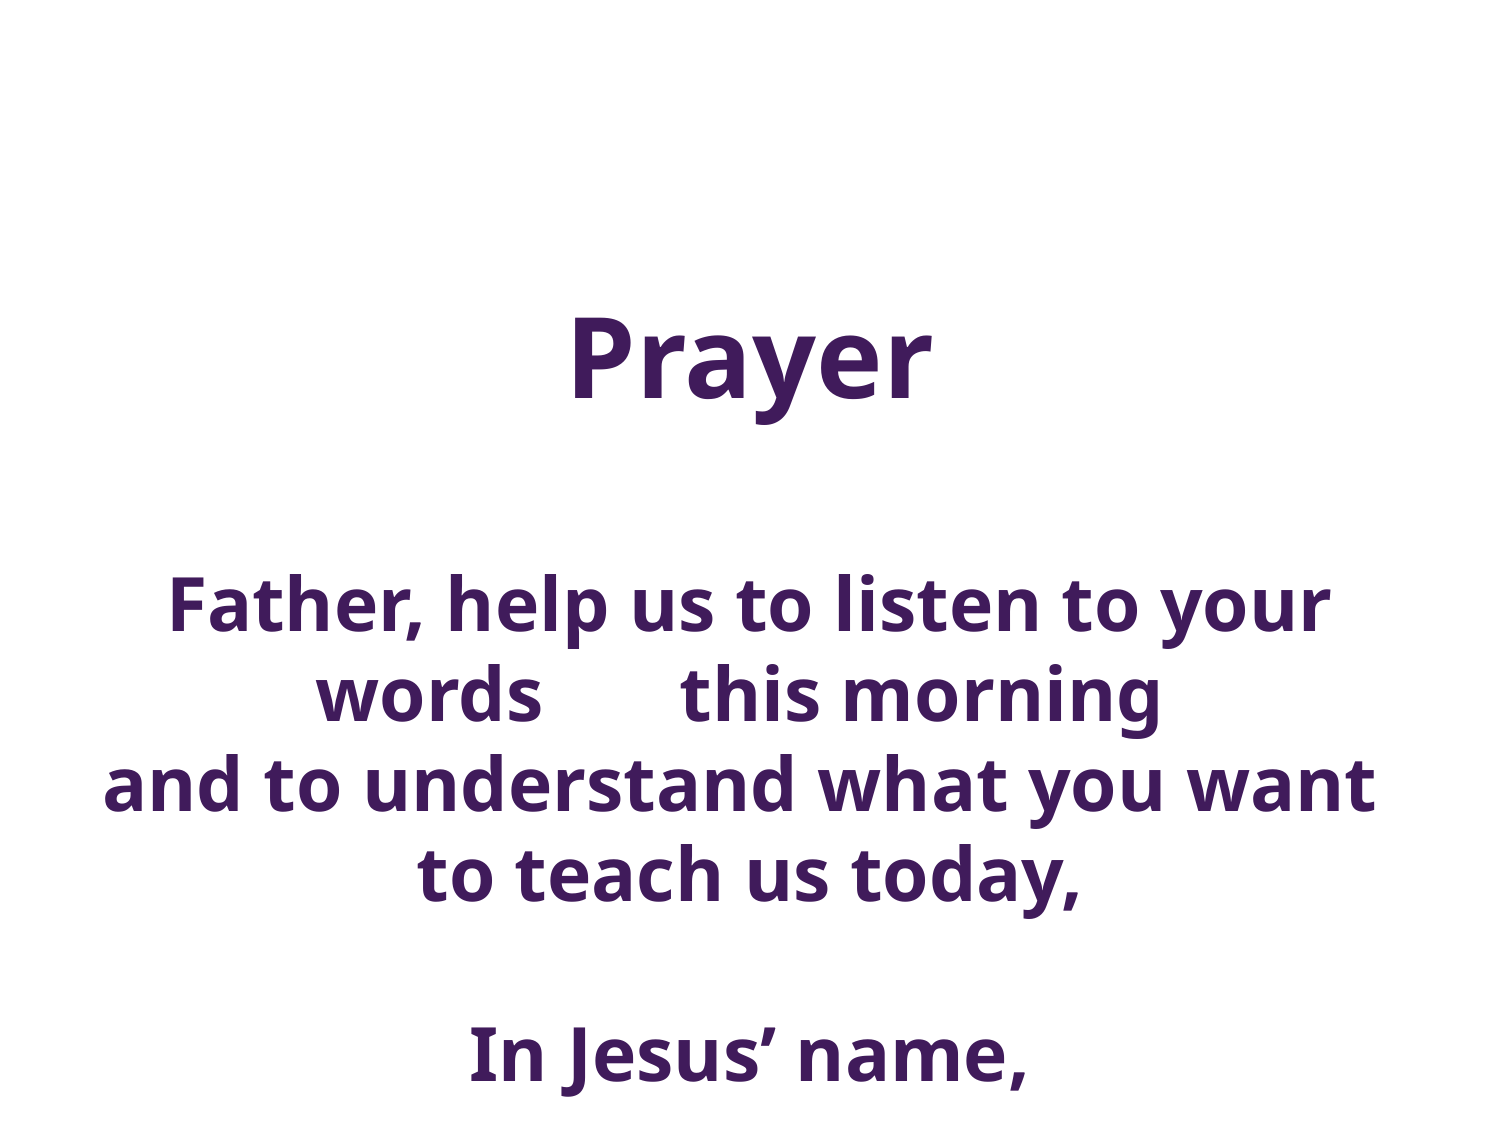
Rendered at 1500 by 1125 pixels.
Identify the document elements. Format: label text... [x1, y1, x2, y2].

title Prayer Father, help us to listen to your words this morning and to understand what you want to teach us today, In Jesus’ name, Amen [75, 278, 1426, 1059]
